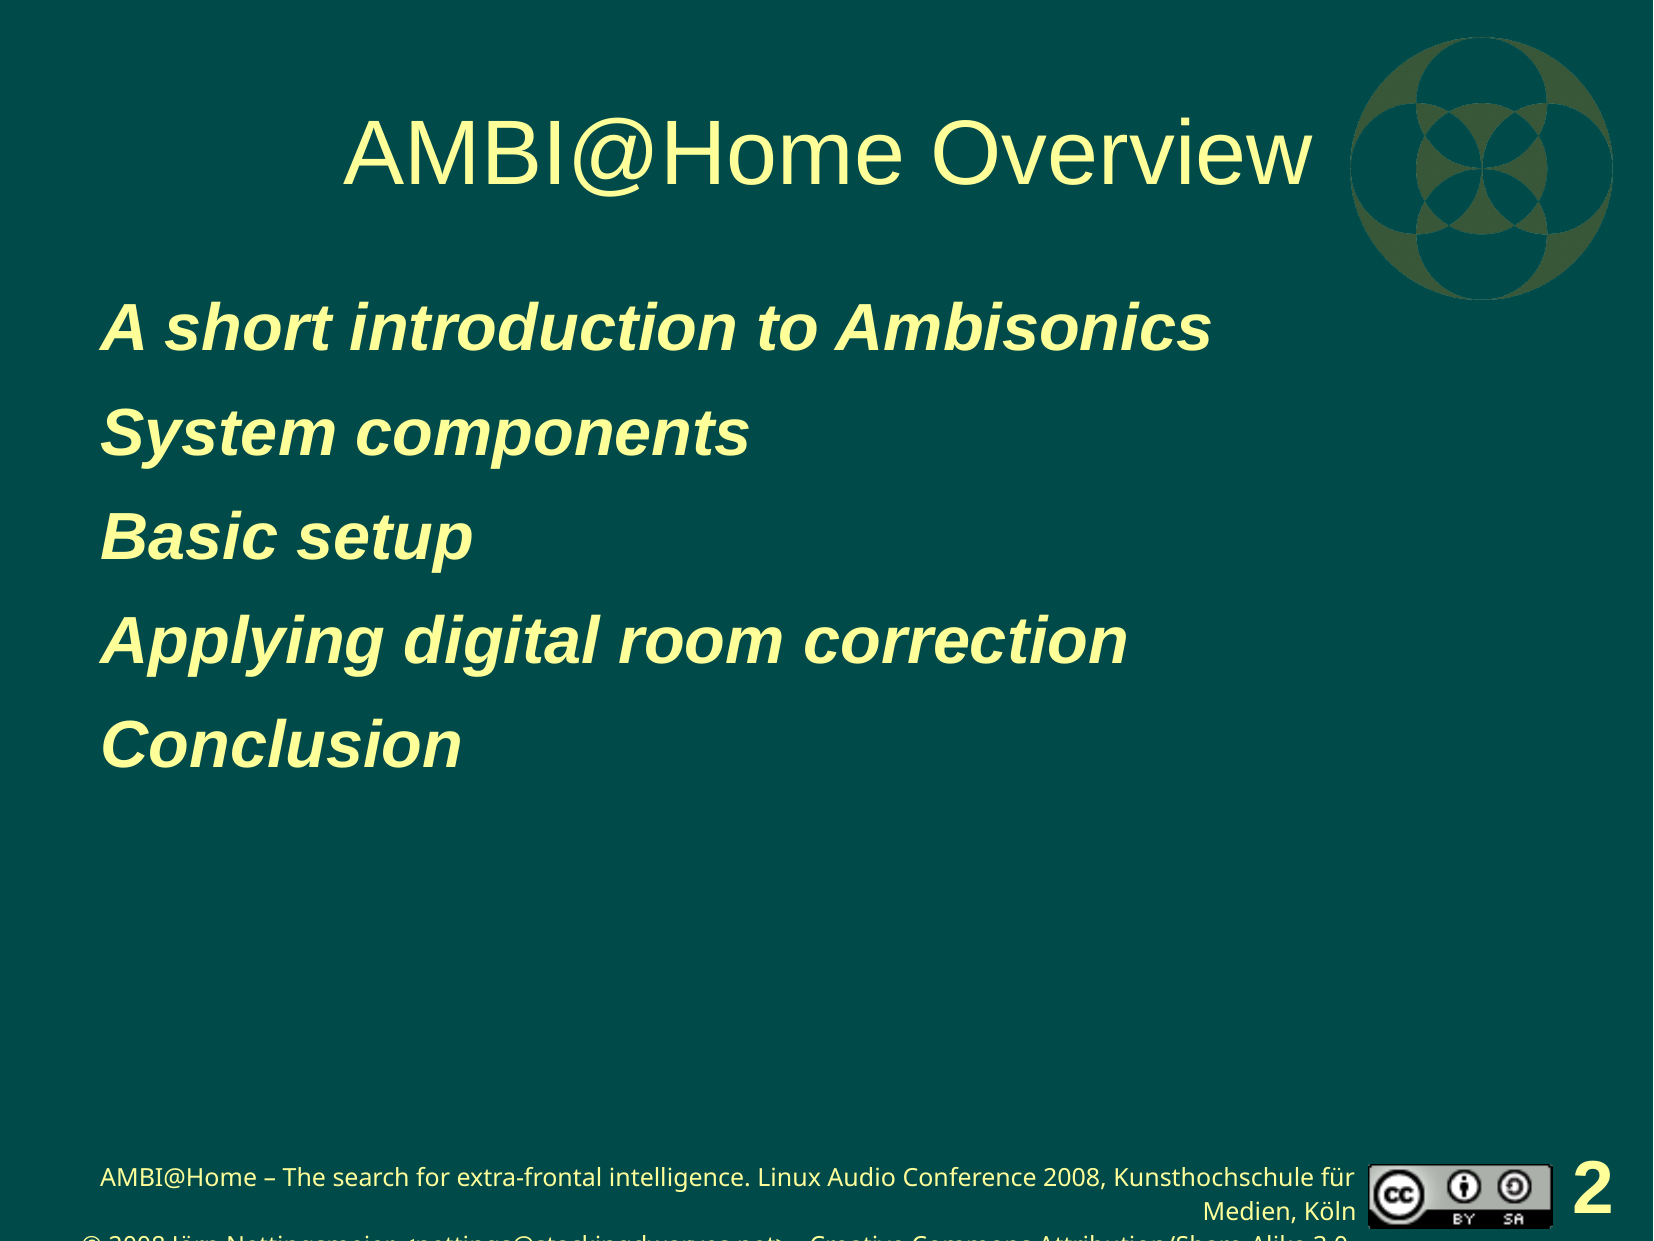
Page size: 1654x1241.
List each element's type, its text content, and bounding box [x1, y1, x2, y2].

picture [1350, 37, 1613, 300]
title AMBI@Home Overview [82, 49, 1576, 257]
picture [1368, 1164, 1553, 1229]
list A short introduction to Ambisonics System components Basic setup Applying digital room correction Conclusion [82, 290, 1571, 1109]
